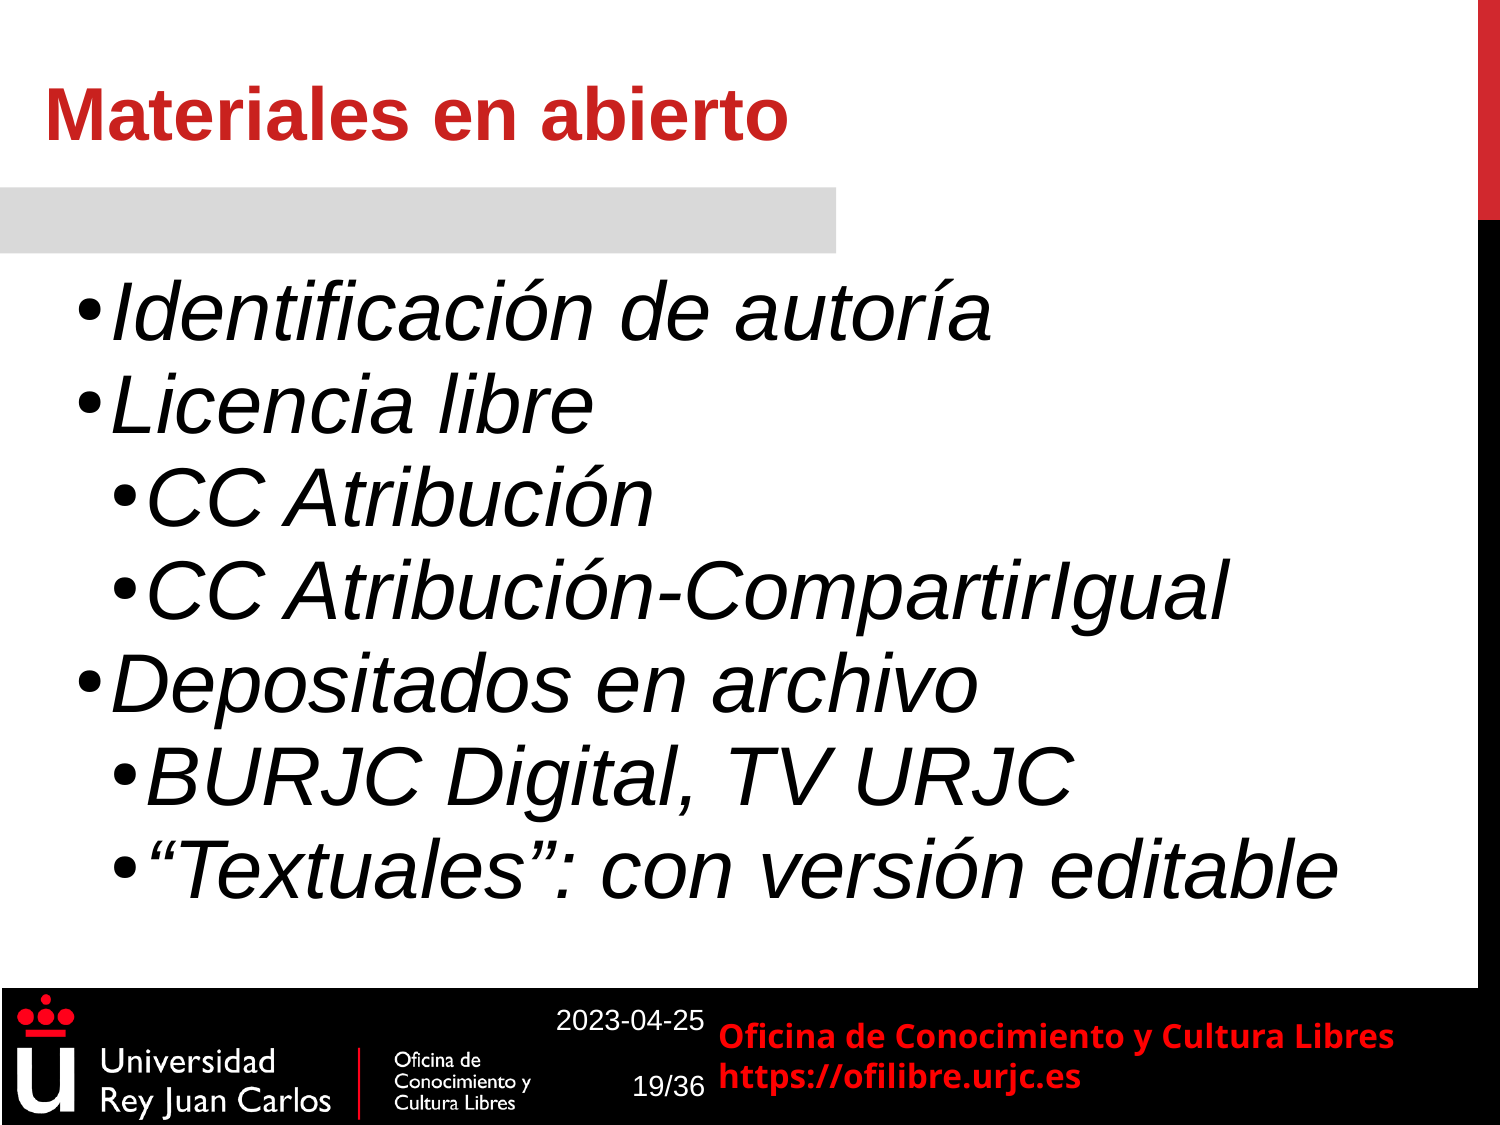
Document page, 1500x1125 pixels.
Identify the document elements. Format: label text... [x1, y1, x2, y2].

title [75, 7, 1425, 196]
text_box Materiales en abierto [30, 64, 1306, 248]
text_box Identificación de autoría Licencia libre CC Atribución CC Atribución-CompartirIgual Depositados en archivo BURJC Digital, TV URJC “Textuales”: con versión editable [60, 258, 1456, 961]
picture [17, 994, 531, 1120]
